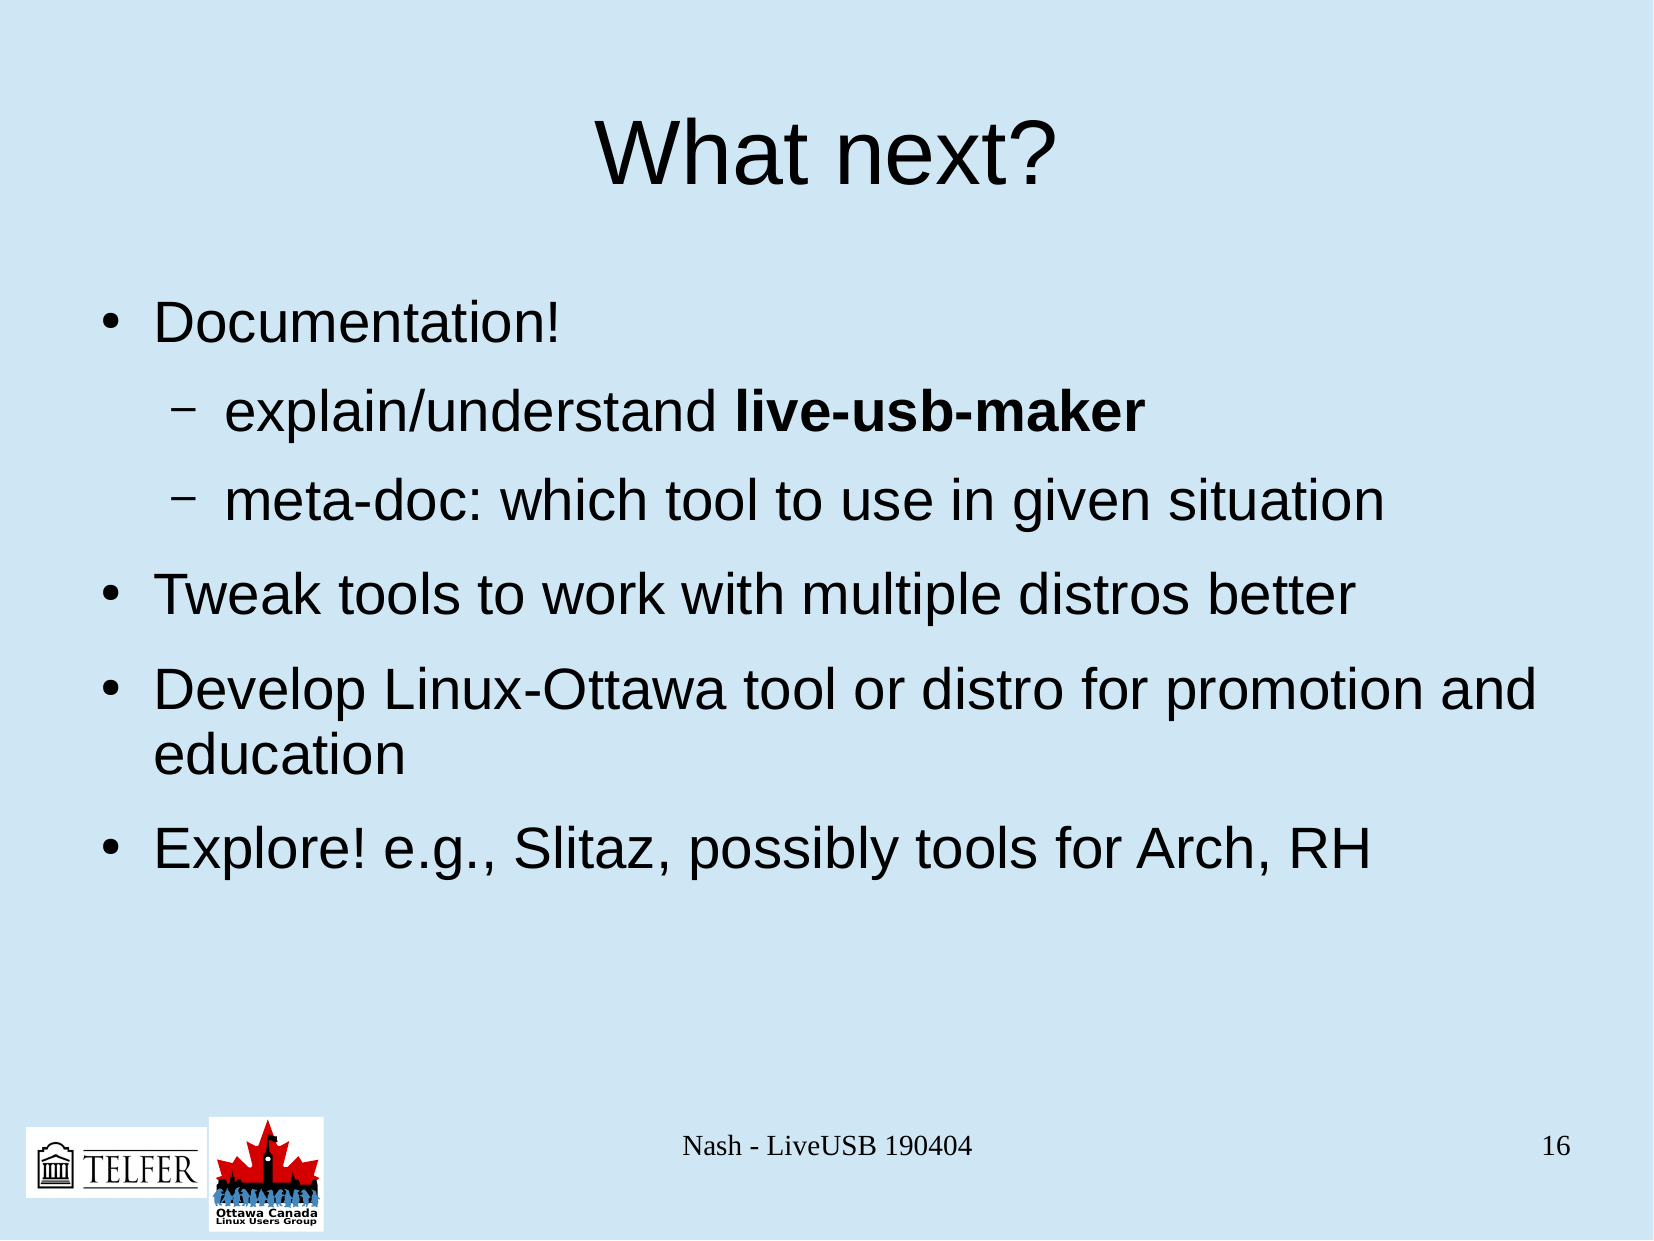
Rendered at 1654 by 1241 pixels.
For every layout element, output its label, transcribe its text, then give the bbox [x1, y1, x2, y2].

title What next? [82, 49, 1571, 257]
picture [26, 1127, 207, 1198]
list Documentation! explain/understand live-usb-maker meta-doc: which tool to use in given situation Tweak tools to work with multiple distros better Develop Linux-Ottawa tool or distro for promotion and education Explore! e.g., Slitaz, possibly tools for Arch, RH [82, 290, 1571, 1010]
